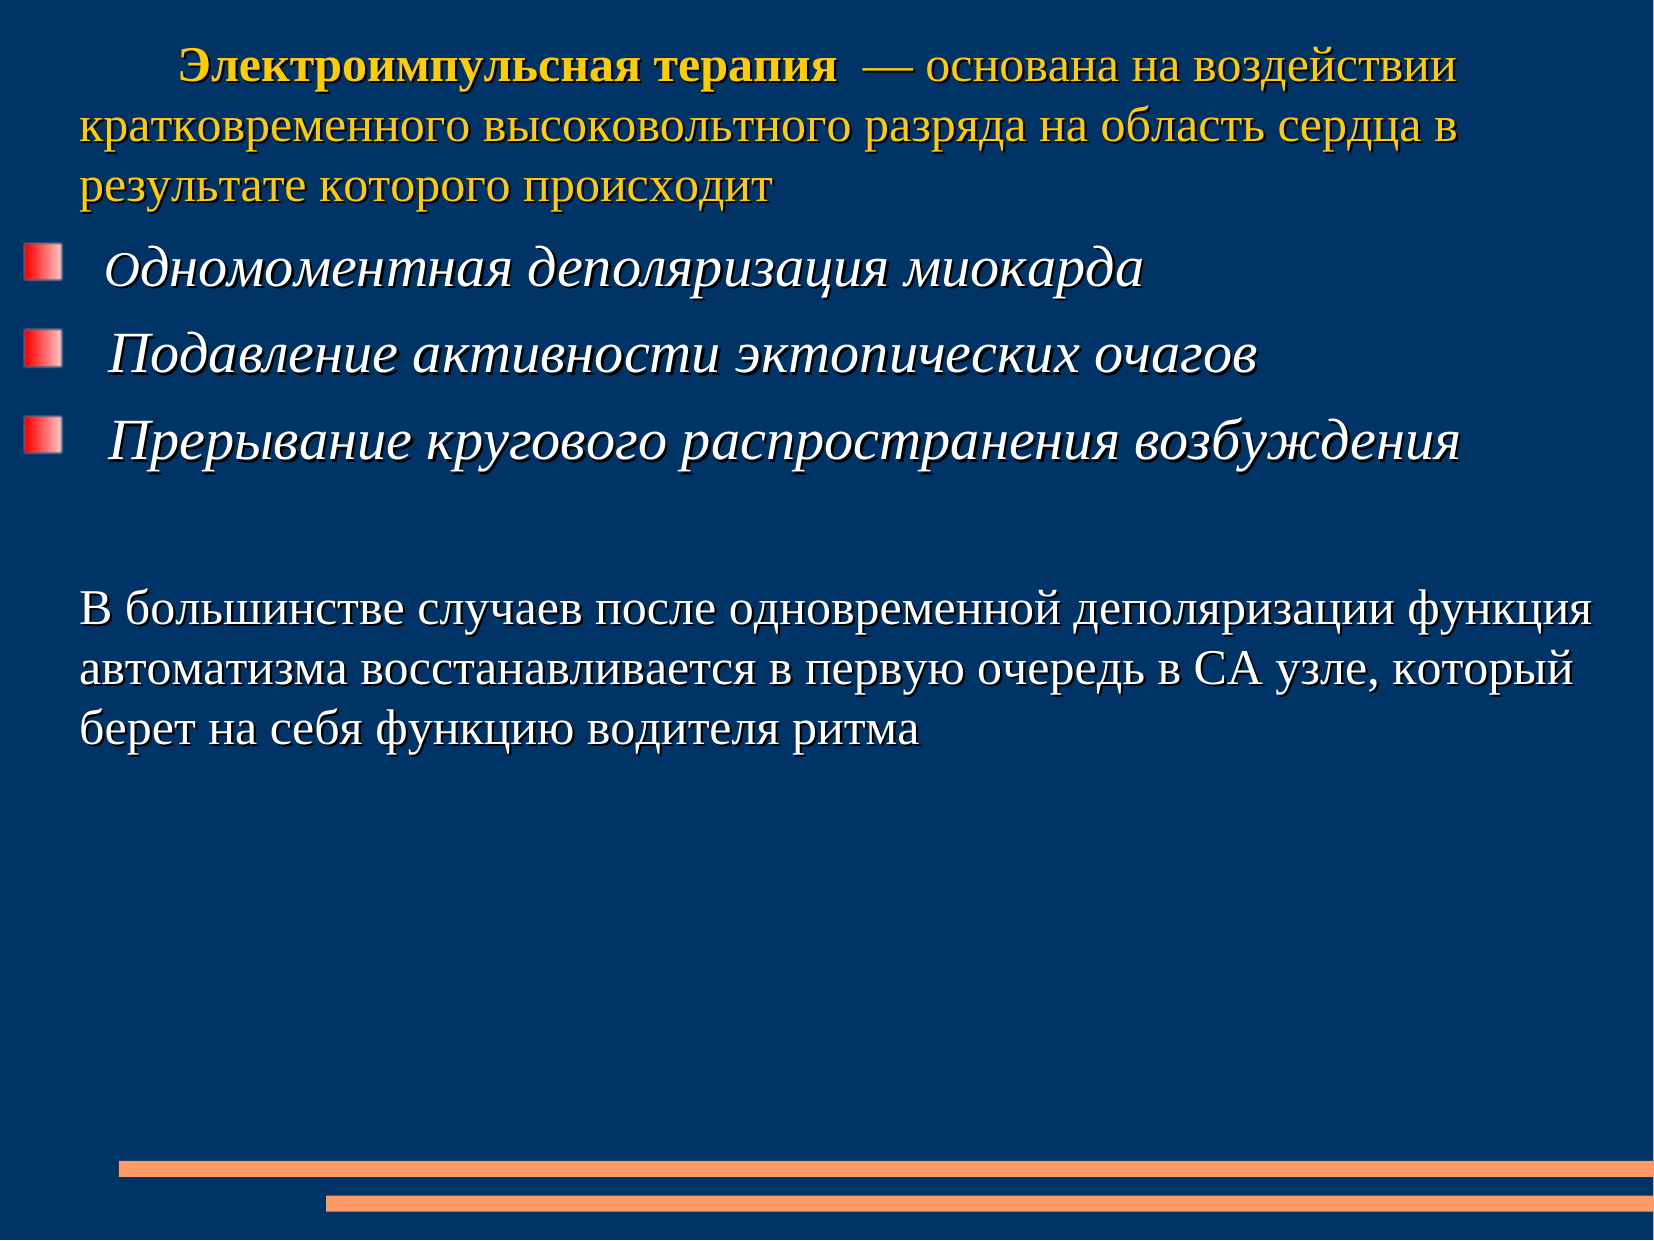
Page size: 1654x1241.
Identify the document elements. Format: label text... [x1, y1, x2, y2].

text_box Электроимпульсная терапия — основана на воздействии кратковременного высоковольтного разряда на область сердца в результате которого происходит Одномоментная деполяризация миокарда Подавление активности эктопических очагов Прерывание кругового распространения возбуждения В большинстве случаев после одновременной деполяризации функция автоматизма восстанавливается в первую очередь в СА узле, который берет на себя функцию водителя ритма [8, 23, 1619, 1229]
